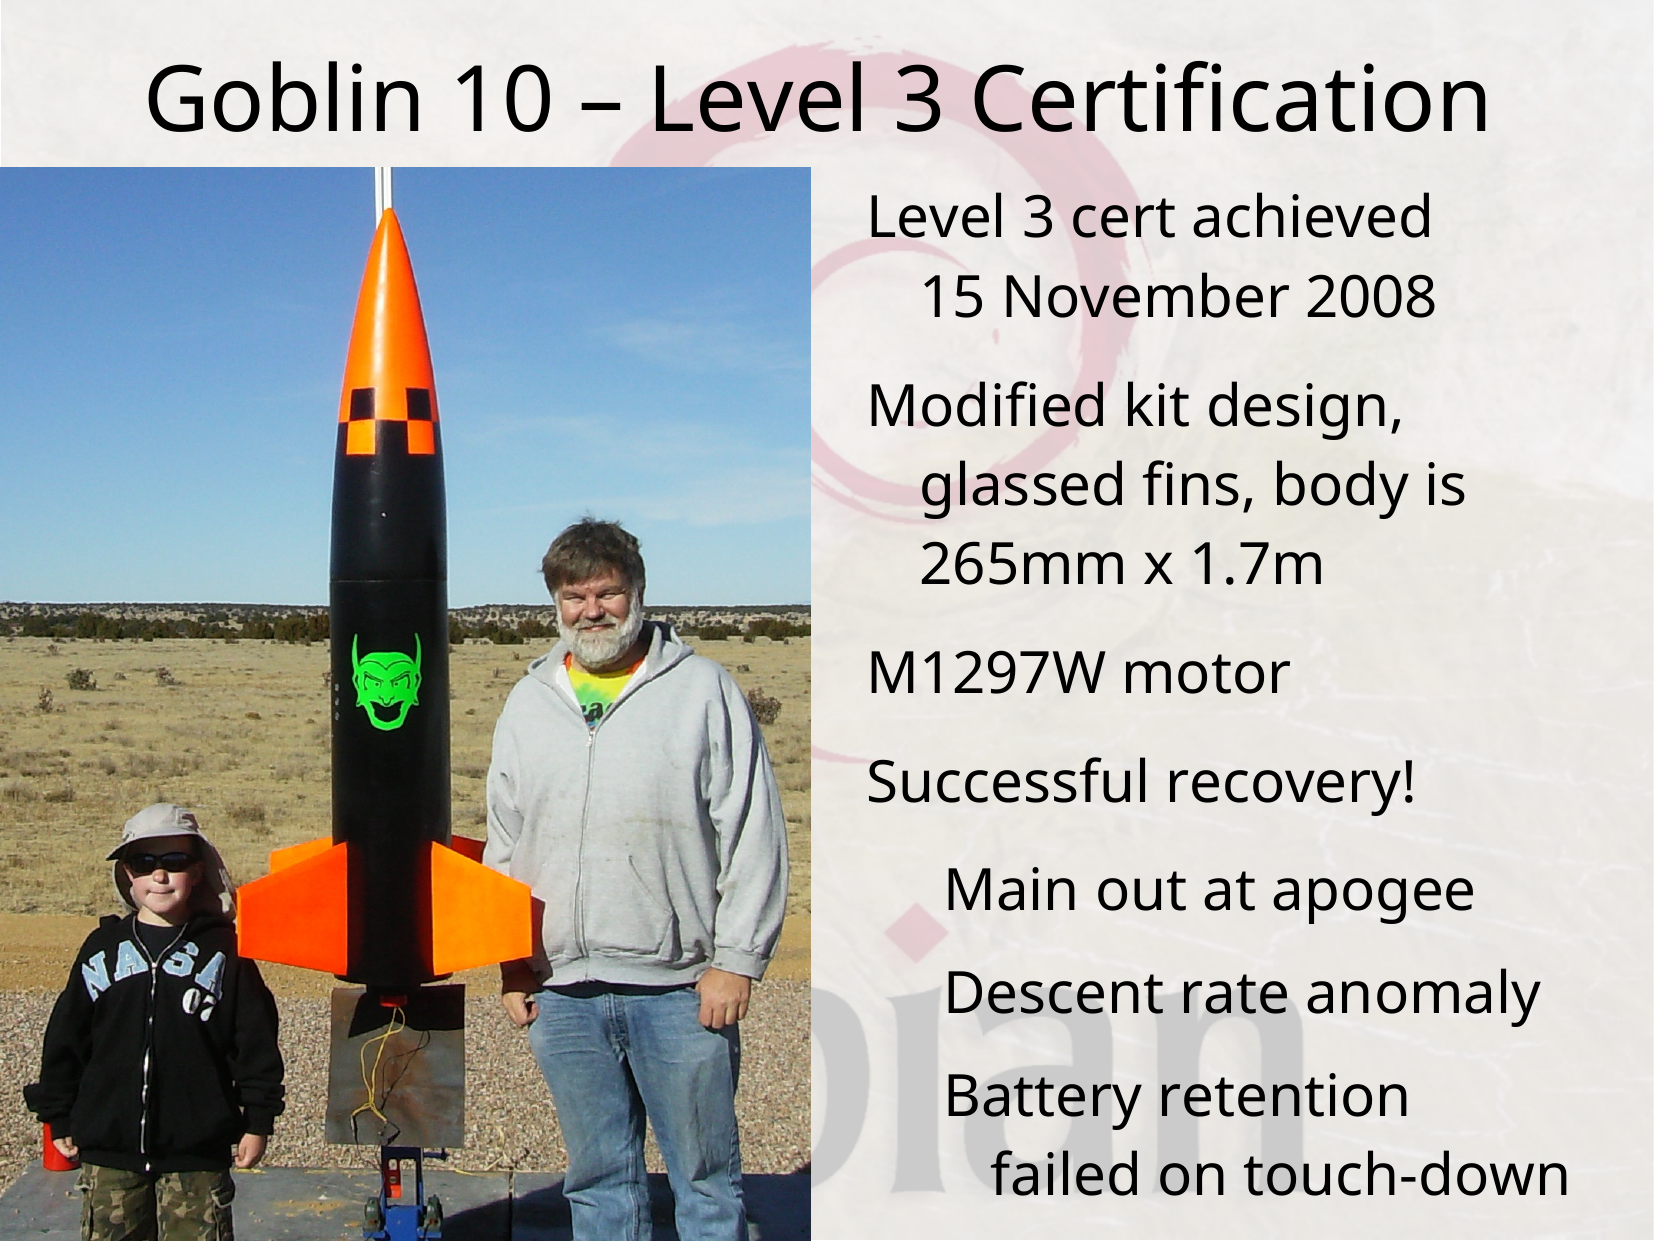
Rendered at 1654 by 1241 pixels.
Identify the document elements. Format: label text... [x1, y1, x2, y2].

picture [0, 0, 1654, 1241]
title Goblin 10 – Level 3 Certification [74, 0, 1564, 193]
list Level 3 cert achieved 15 November 2008 Modified kit design, glassed fins, body is 265mm x 1.7m M1297W motor Successful recovery! Main out at apogee Descent rate anomaly Battery retention failed on touch-down [848, 175, 1575, 1235]
